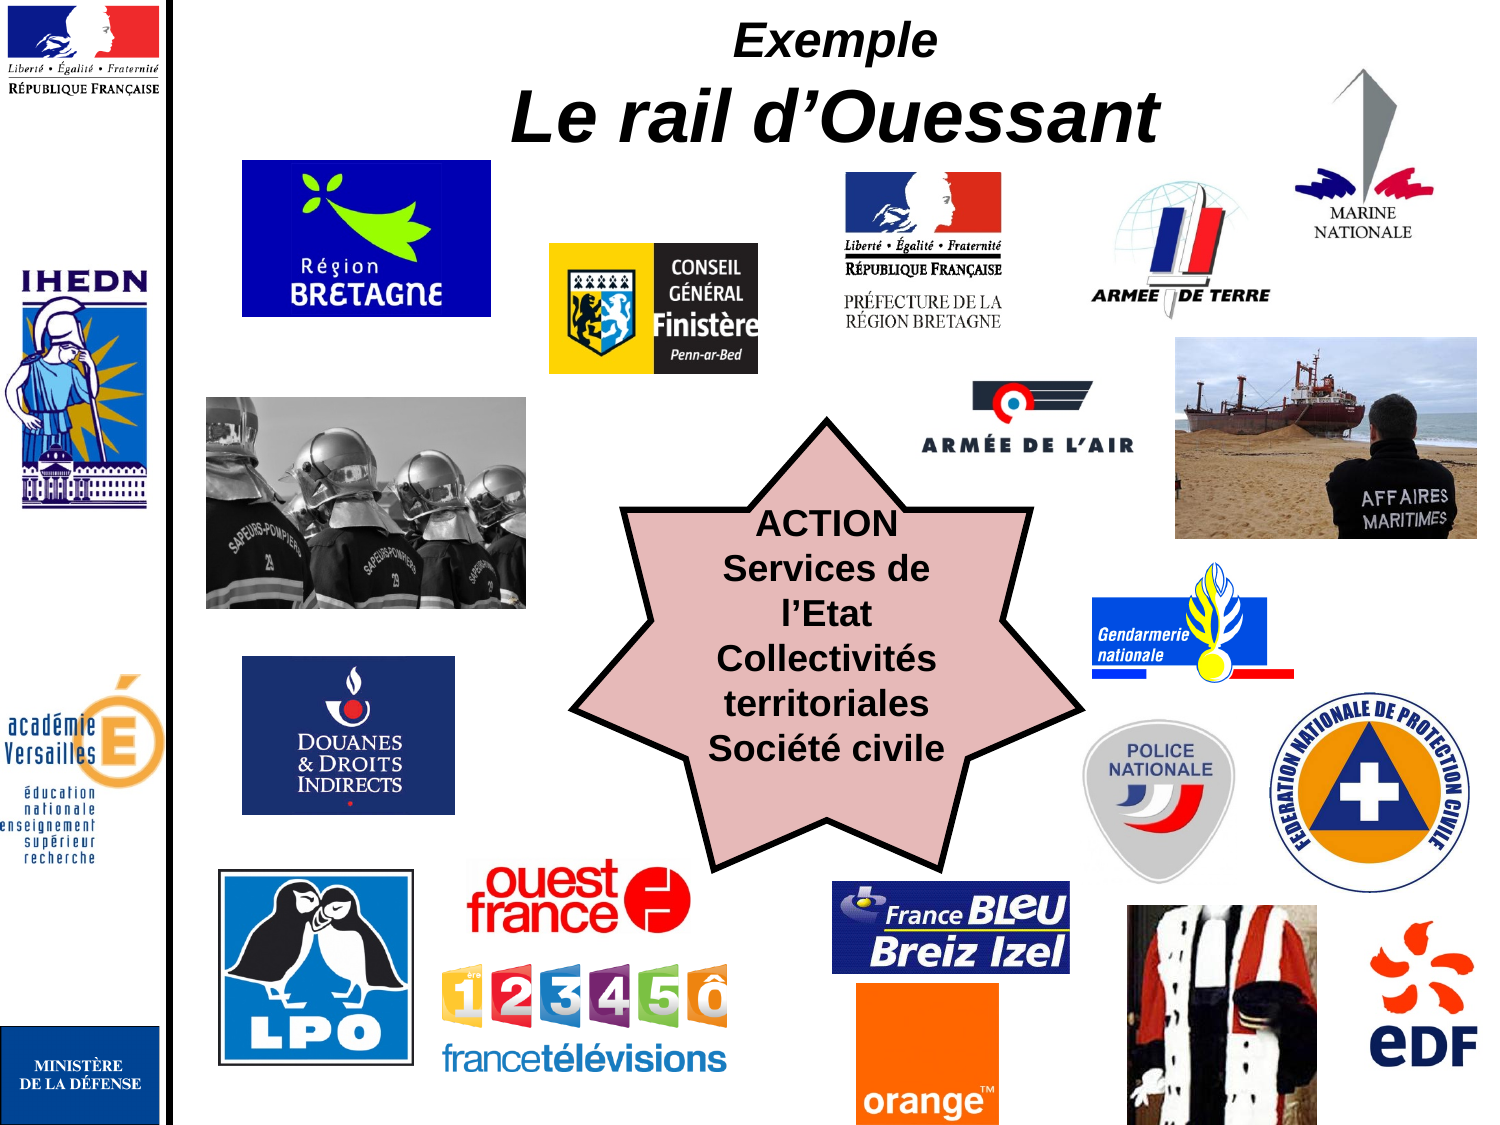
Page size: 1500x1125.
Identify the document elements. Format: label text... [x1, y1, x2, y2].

picture [218, 869, 414, 1066]
picture [844, 172, 1002, 328]
picture [1175, 337, 1477, 539]
picture [0, 0, 166, 102]
picture [0, 264, 153, 513]
picture [242, 656, 455, 815]
picture [832, 881, 1070, 974]
picture [1293, 66, 1436, 239]
picture [549, 243, 758, 374]
picture [0, 1026, 160, 1125]
picture [915, 373, 1140, 459]
text_box ACTION Services de l’Etat Collectivités territoriales Société civile [572, 420, 1081, 870]
picture [1080, 172, 1282, 330]
picture [206, 397, 526, 609]
picture [242, 160, 491, 317]
picture [1269, 692, 1470, 893]
picture [1127, 905, 1317, 1125]
picture [1364, 916, 1483, 1075]
text_box Exemple Le rail d’Ouessant [183, 0, 1489, 178]
picture [466, 846, 691, 949]
picture [1080, 716, 1237, 885]
picture [0, 674, 166, 864]
picture [1092, 562, 1294, 683]
picture [856, 983, 999, 1125]
picture [442, 964, 727, 1072]
